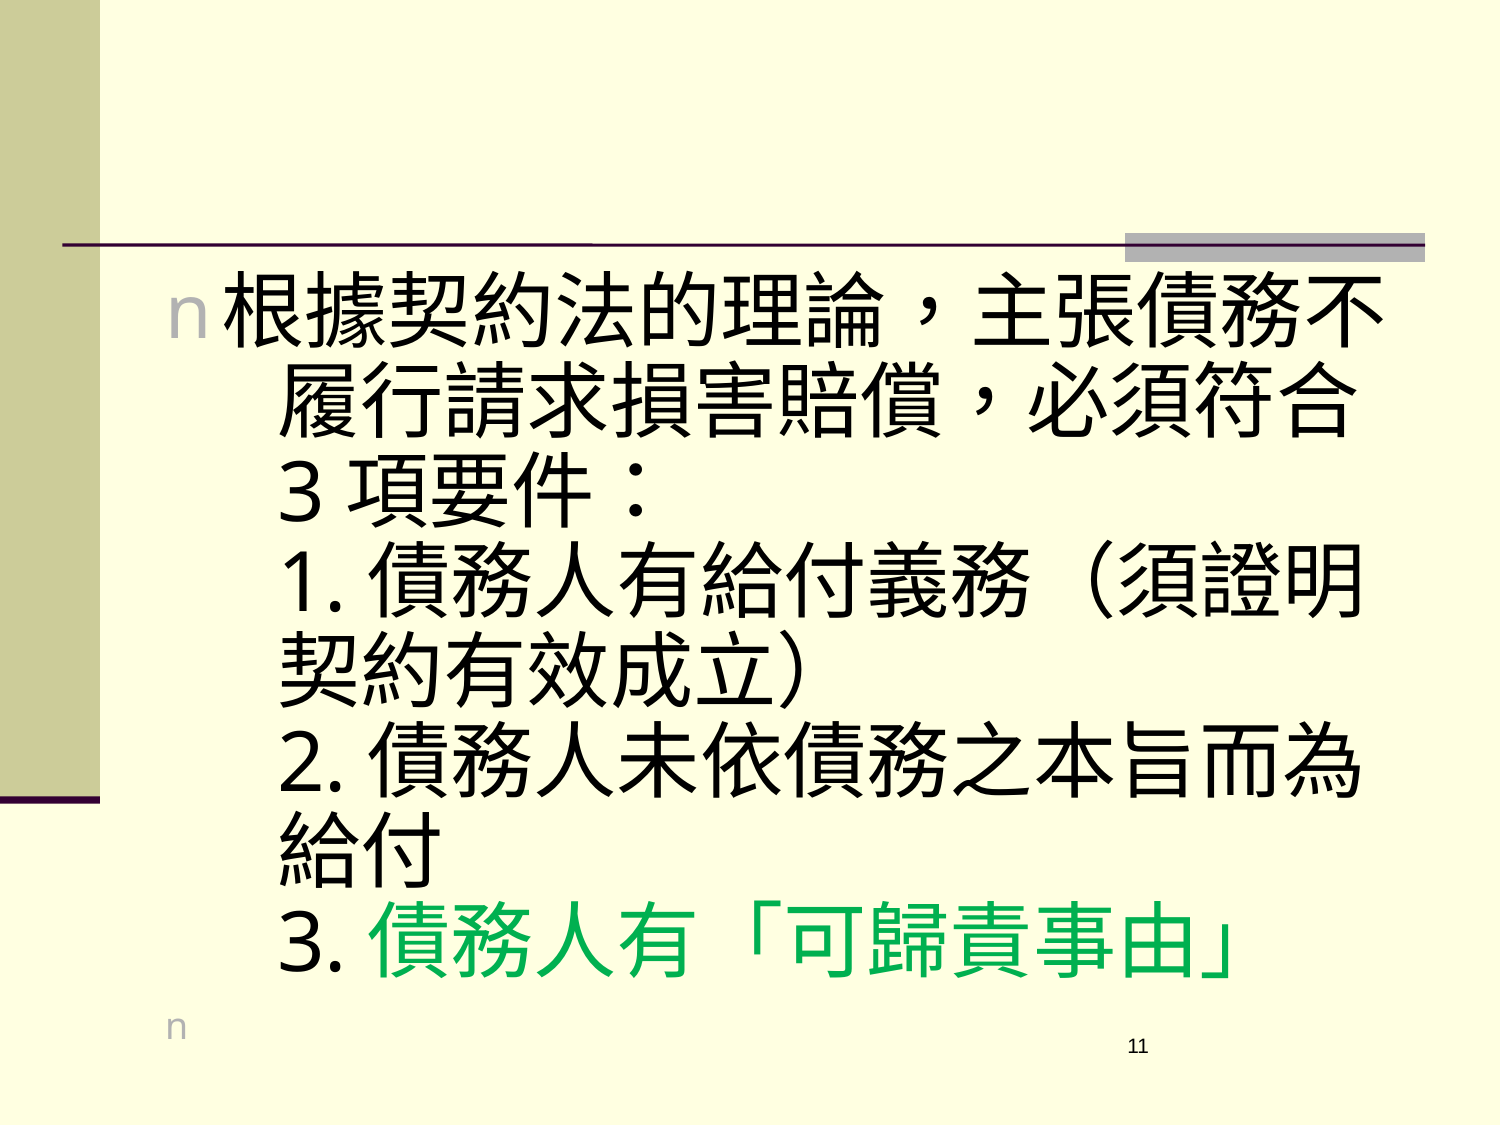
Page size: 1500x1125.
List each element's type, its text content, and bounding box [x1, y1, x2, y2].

list 根據契約法的理論，主張債務不履行請求損害賠償，必須符合3項要件： 1.債務人有給付義務（須證明契約有效成立） 2.債務人未依債務之本旨而為給付 3.債務人有「可歸責事由」 [150, 262, 1426, 1006]
text_box [1112, 1025, 1426, 1101]
